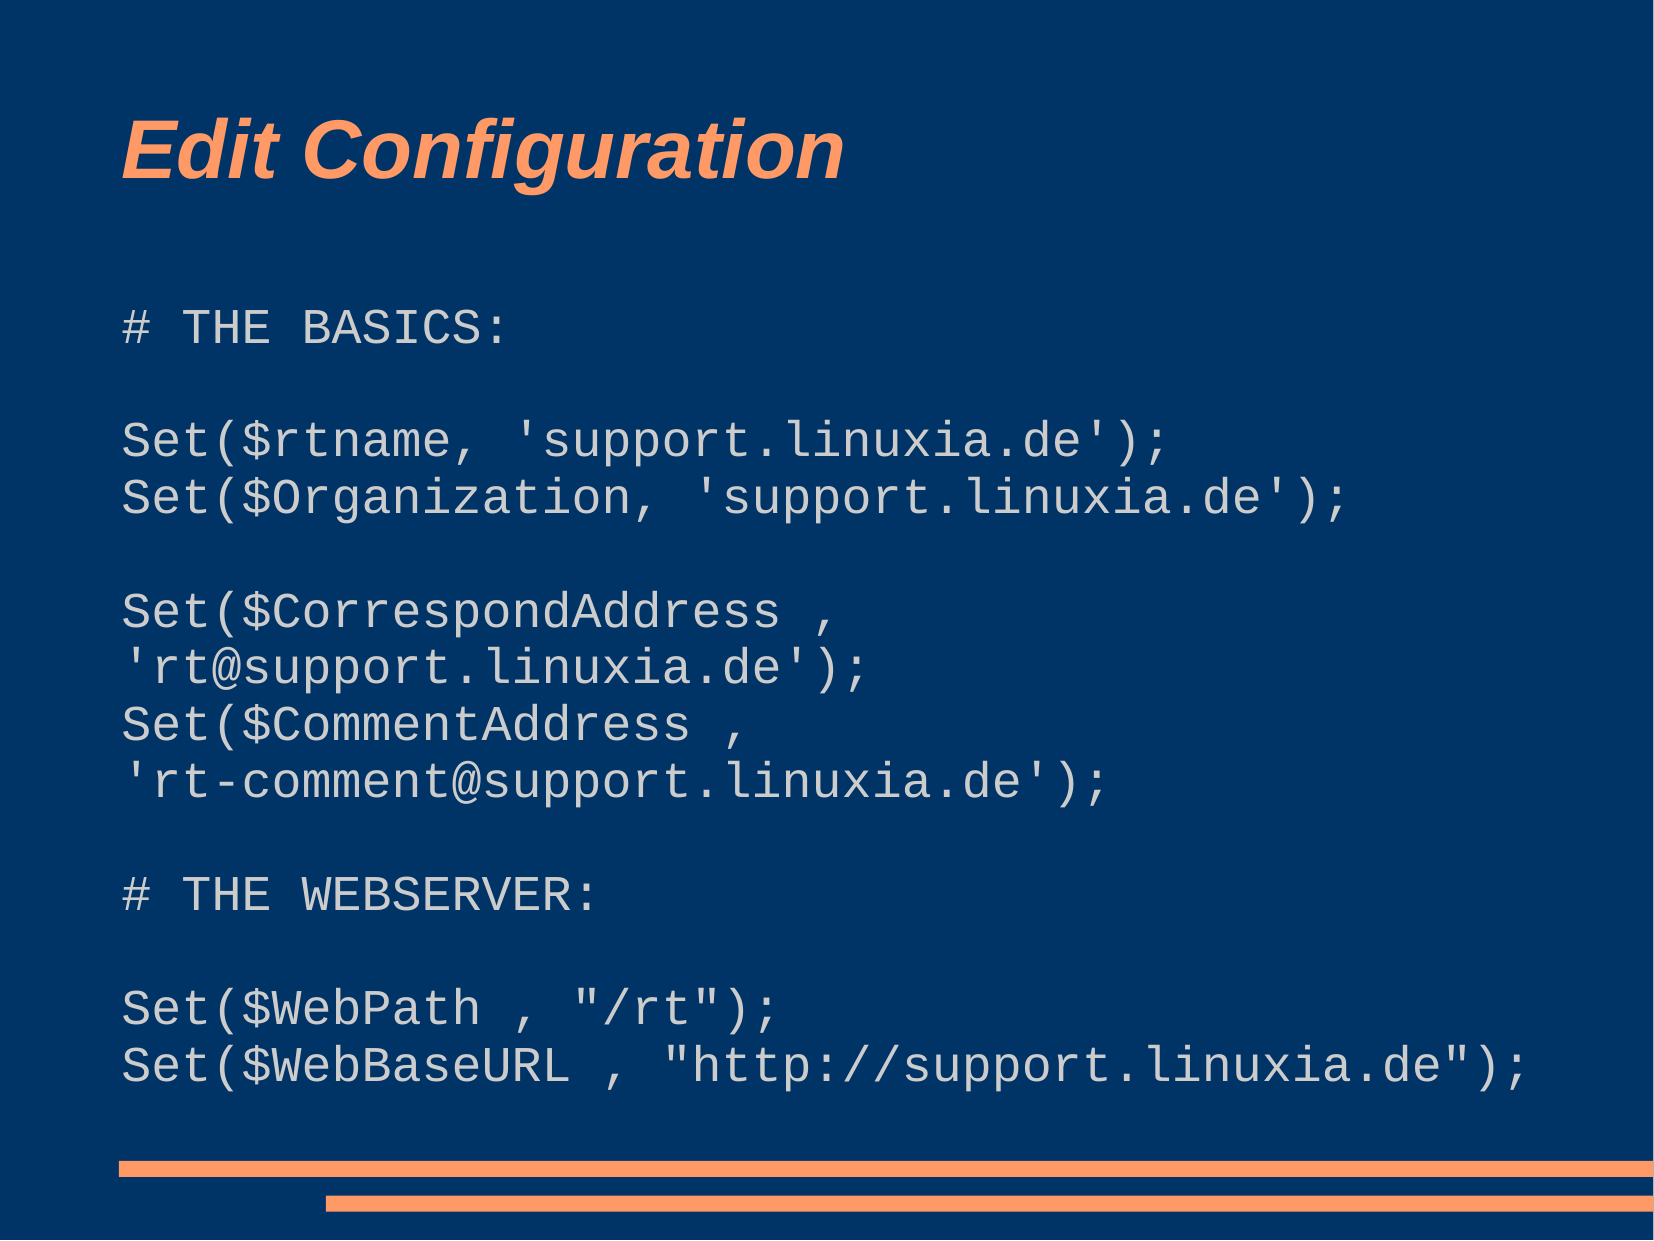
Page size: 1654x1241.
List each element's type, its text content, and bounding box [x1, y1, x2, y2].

title Edit Configuration [121, 46, 1534, 254]
subtitle # THE BASICS: Set($rtname, 'support.linuxia.de'); Set($Organization, 'support.linuxia.de'); Set($CorrespondAddress , 'rt@support.linuxia.de'); Set($CommentAddress , 'rt-comment@support.linuxia.de'); # THE WEBSERVER: Set($WebPath , "/rt"); Set($WebBaseURL , "http://support.linuxia.de"); [121, 301, 1561, 1153]
